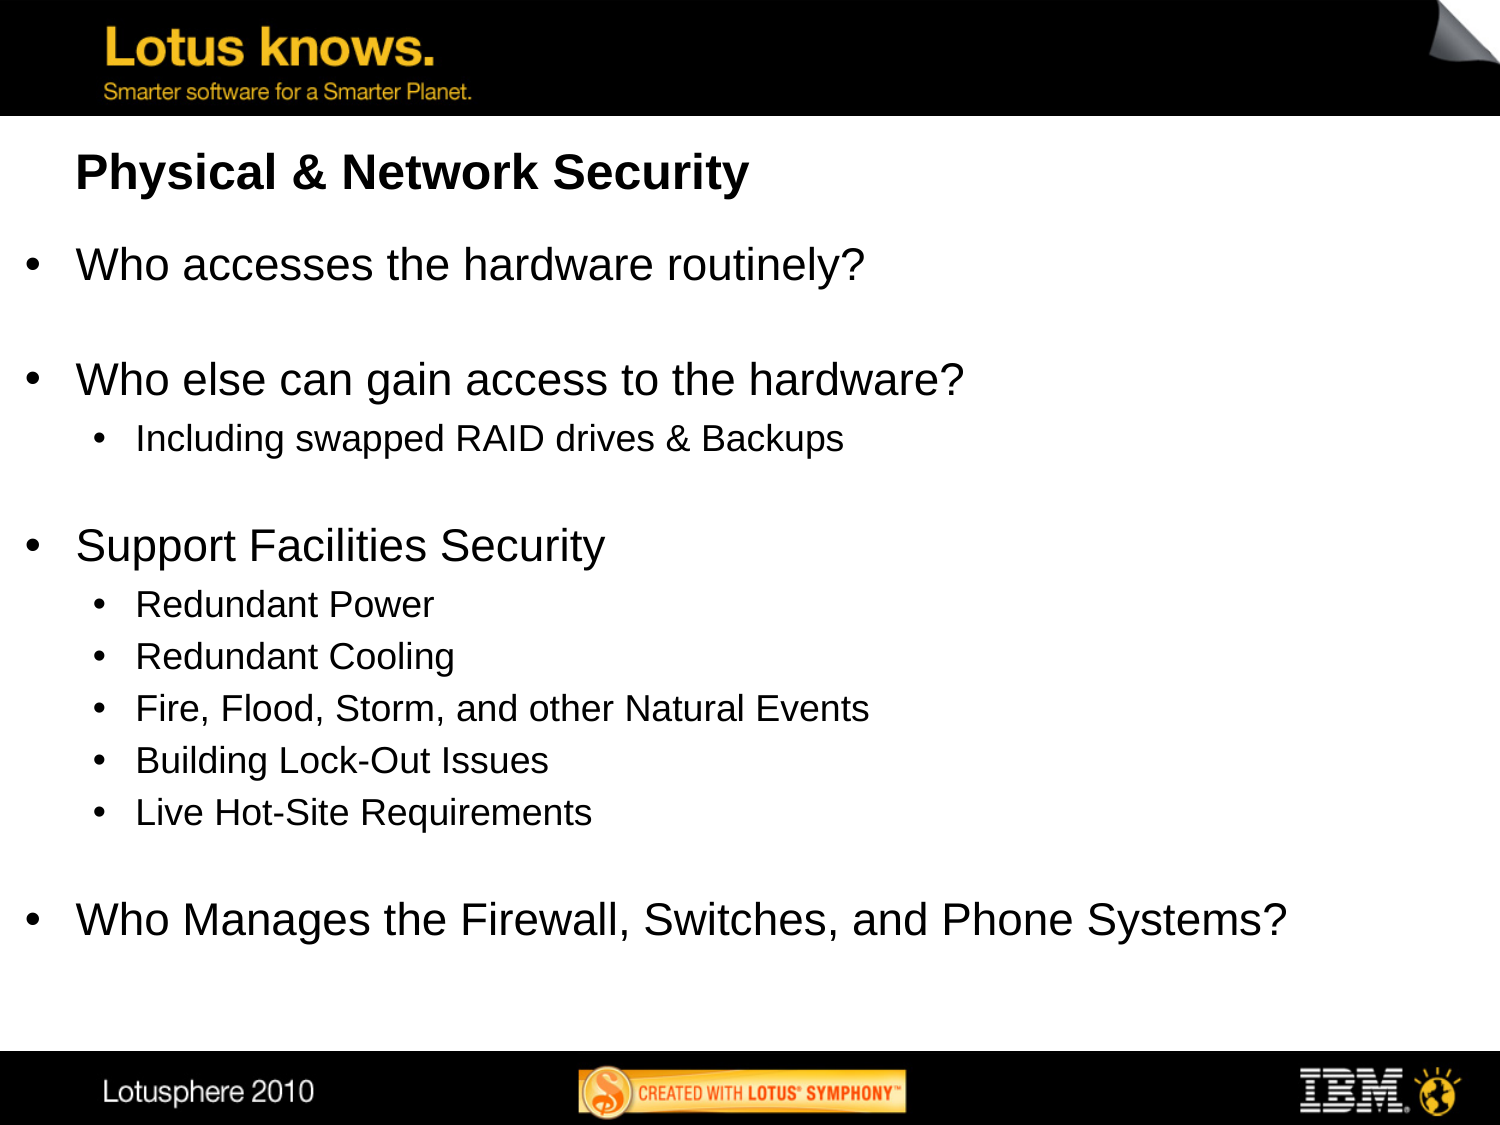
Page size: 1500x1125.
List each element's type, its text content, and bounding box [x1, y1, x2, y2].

picture [0, 1053, 1500, 1125]
picture [0, 0, 1500, 114]
list Who accesses the hardware routinely? Who else can gain access to the hardware? Including swapped RAID drives & Backups Support Facilities Security Redundant Power Redundant Cooling Fire, Flood, Storm, and other Natural Events Building Lock-Out Issues Live Hot-Site Requirements Who Manages the Firewall, Switches, and Phone Systems? [24, 237, 1476, 1026]
title Physical & Network Security [74, 137, 1475, 200]
